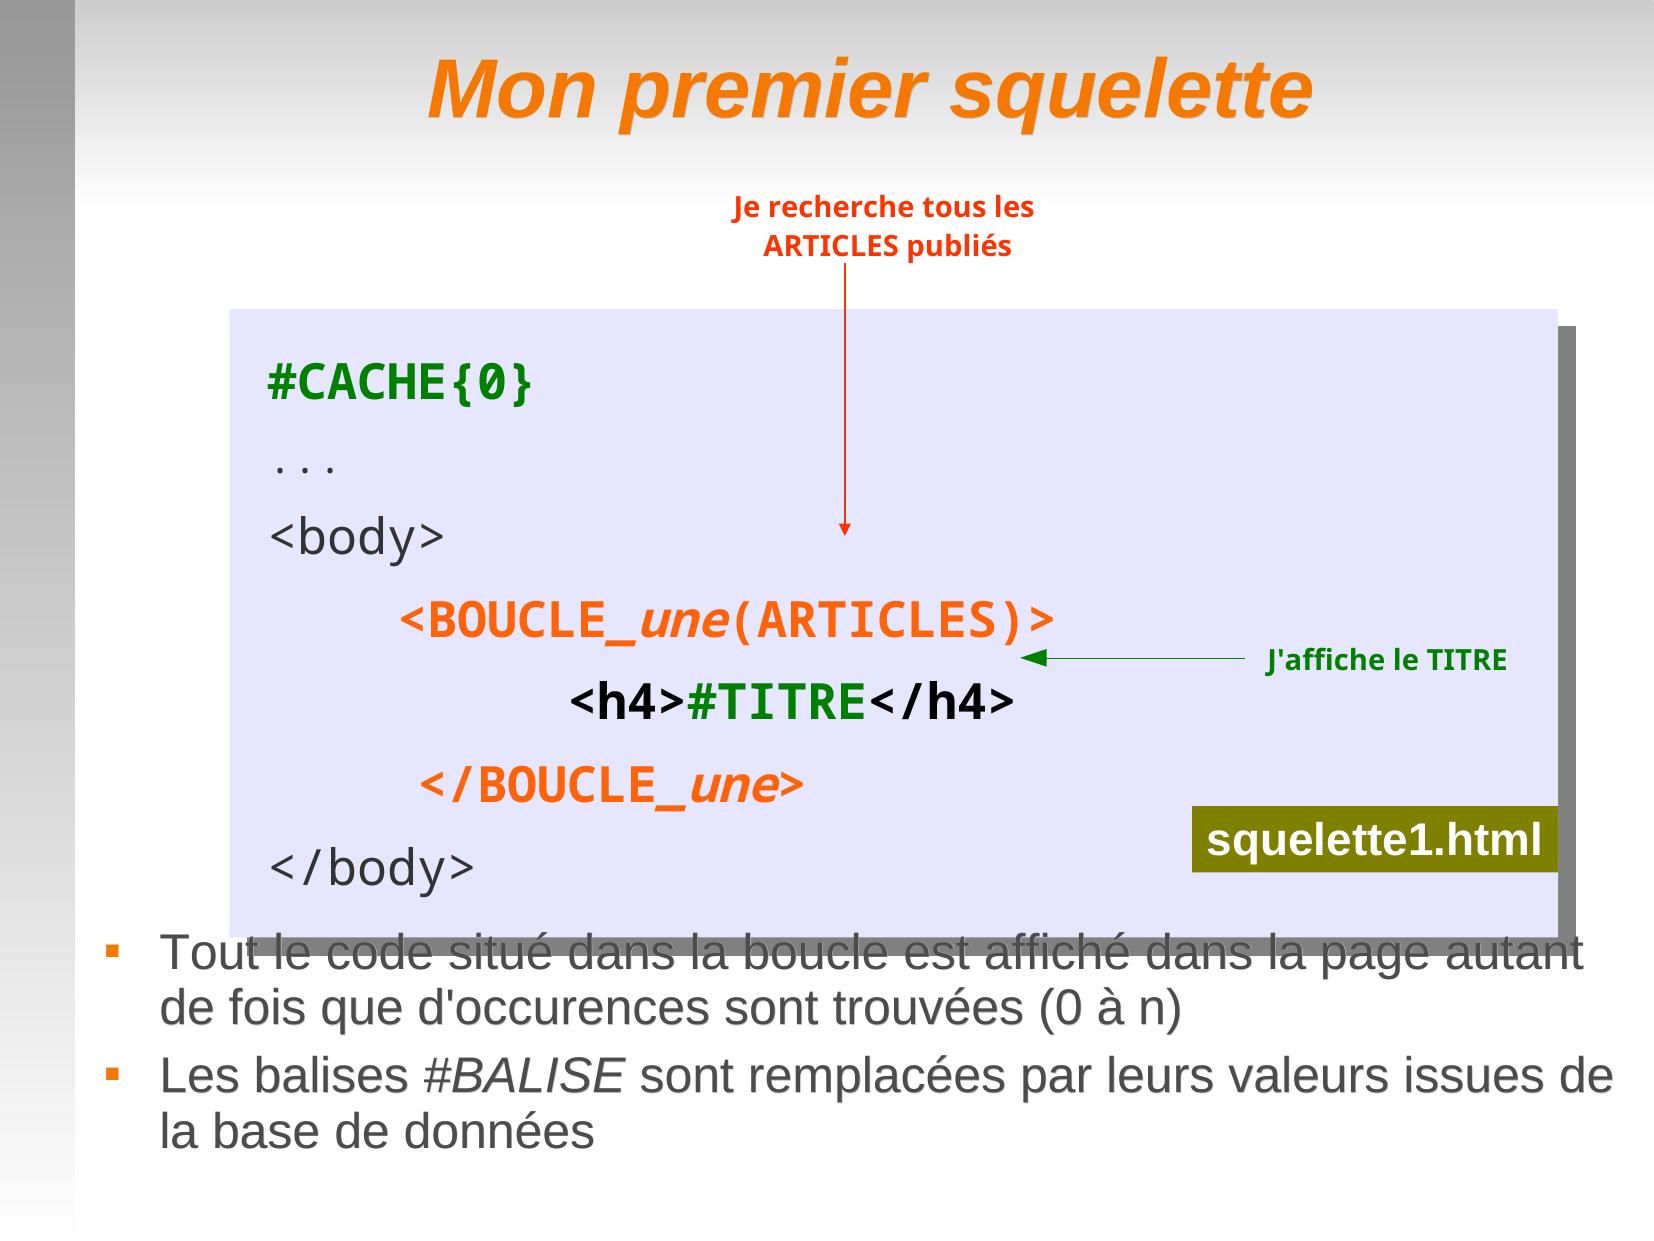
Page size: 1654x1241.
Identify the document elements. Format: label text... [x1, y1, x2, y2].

title Mon premier squelette [88, 0, 1654, 178]
text_box Je recherche tous les ARTICLES publiés [718, 178, 979, 223]
text_box J'affiche le TITRE [1252, 631, 1524, 677]
text_box #CACHE{0} ... <body> <BOUCLE_une(ARTICLES)> <h4>#TITRE</h4> </BOUCLE_une> </body> [229, 309, 1559, 873]
list Tout le code situé dans la boucle est affiché dans la page autant de fois que d'occurences sont trouvées (0 à n) Les balises #BALISE sont remplacées par leurs valeurs issues de la base de données [88, 923, 1625, 1229]
text_box squelette1.html [1192, 806, 1559, 873]
